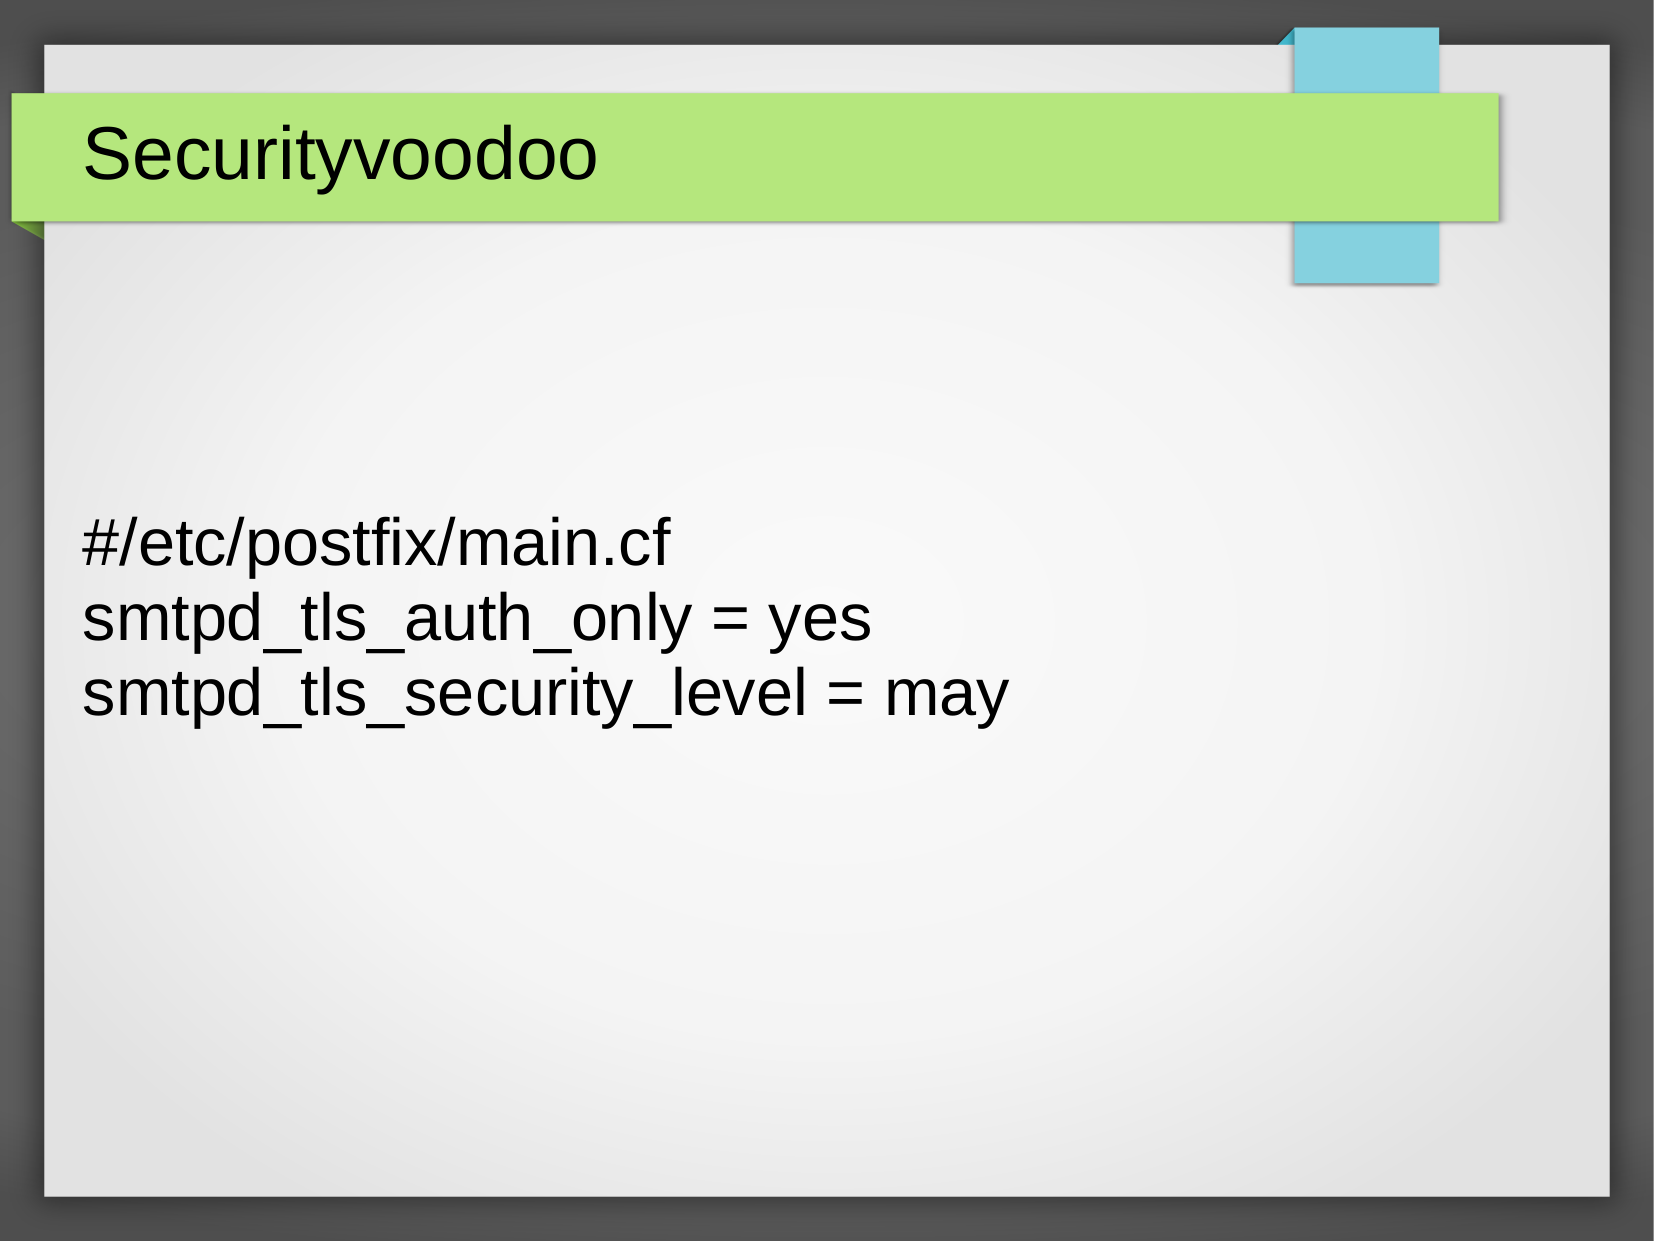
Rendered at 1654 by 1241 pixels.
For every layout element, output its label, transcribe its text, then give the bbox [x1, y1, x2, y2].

subtitle #/etc/postfix/main.cf smtpd_tls_auth_only = yes smtpd_tls_security_level = may [82, 295, 1571, 1015]
title Securityvoodoo [82, 94, 1264, 213]
picture [0, 0, 1654, 1241]
